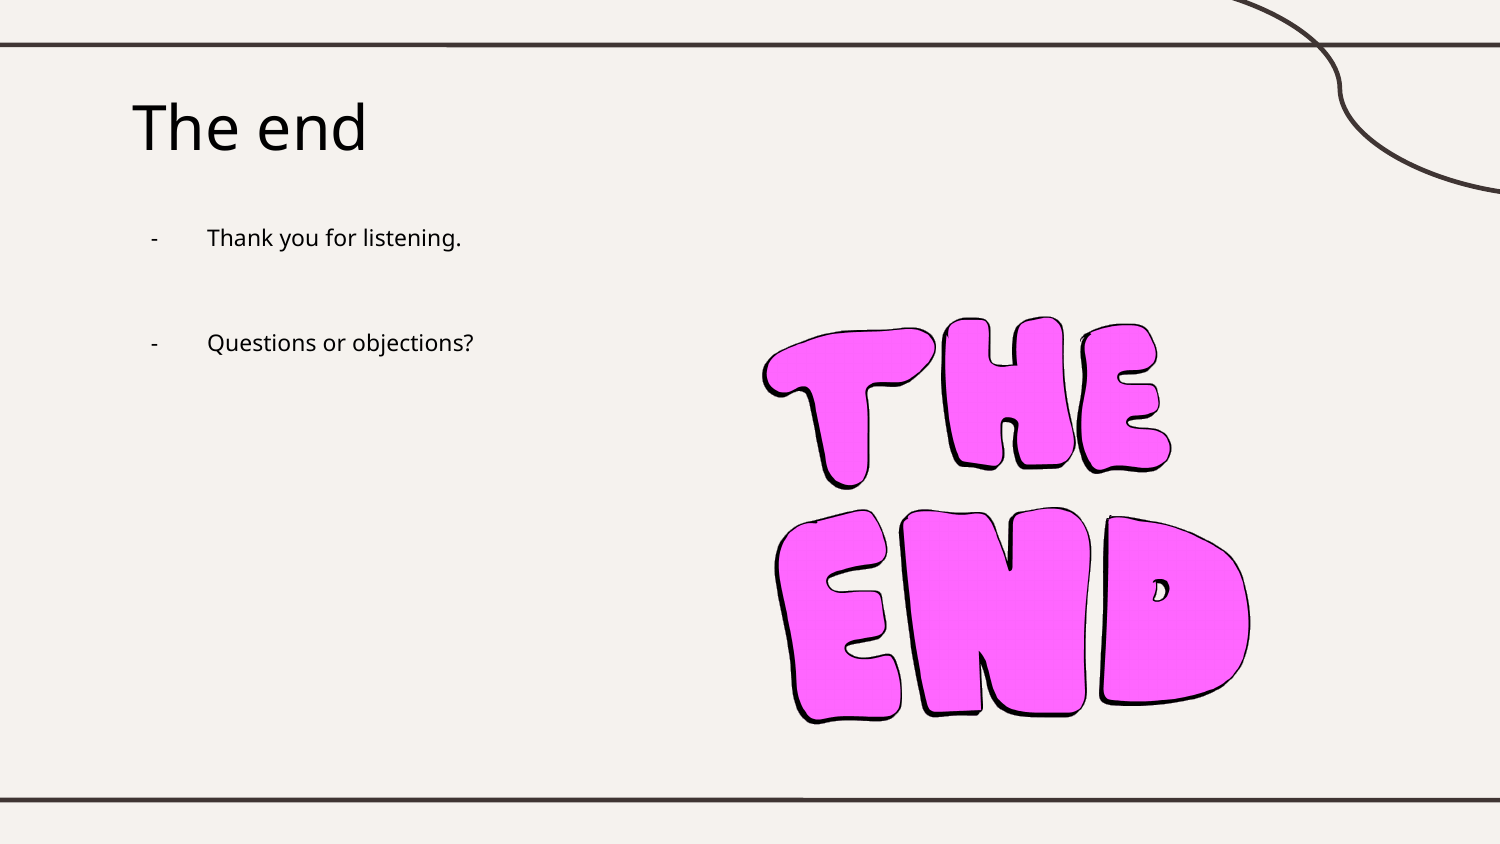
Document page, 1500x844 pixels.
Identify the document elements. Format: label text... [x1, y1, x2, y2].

list Thank you for listening. Questions or objections? [116, 208, 1383, 750]
title The end [116, 72, 890, 167]
picture [588, 284, 1500, 798]
